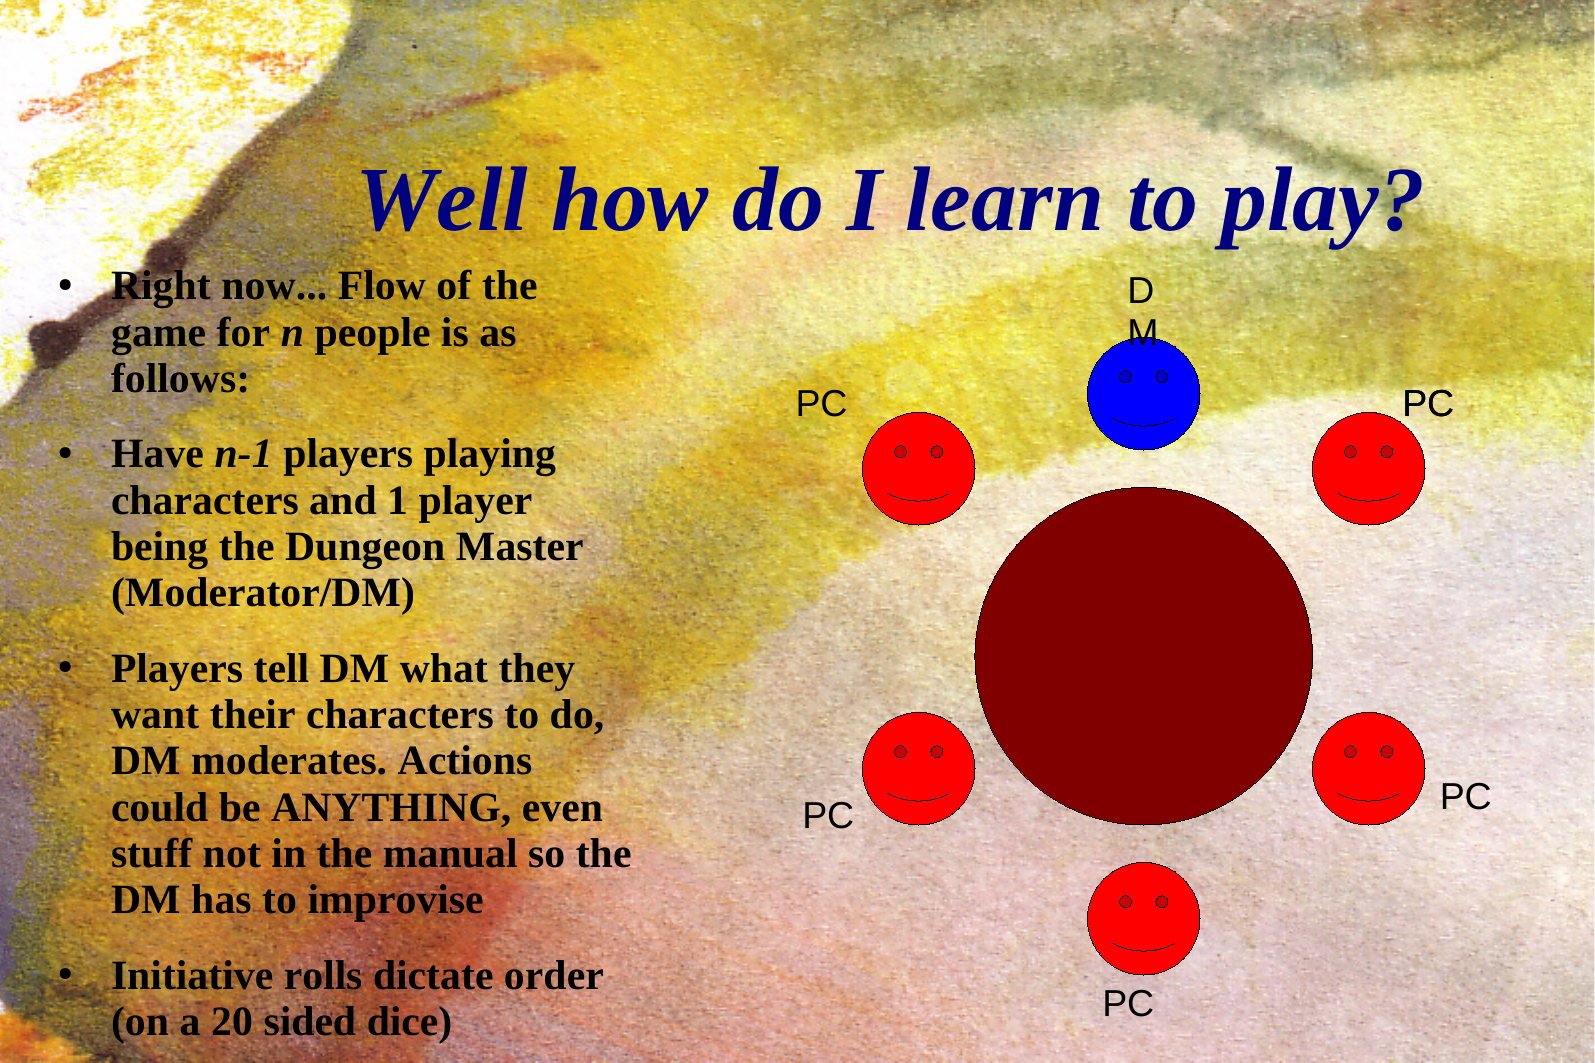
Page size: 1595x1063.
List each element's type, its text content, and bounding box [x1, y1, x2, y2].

text_box [1087, 343, 1201, 451]
text_box [862, 412, 976, 526]
text_box PC [1087, 975, 1170, 1032]
title Well how do I learn to play? [279, 118, 1504, 282]
text_box [974, 487, 1313, 826]
list Right now... Flow of the game for n people is as follows: Have n-1 players playing characters and 1 player being the Dungeon Master (Moderator/DM) Players tell DM what they want their characters to do, DM moderates. Actions could be ANYTHING, even stuff not in the manual so the DM has to improvise Initiative rolls dictate order (on a 20 sided dice) [40, 262, 638, 1049]
text_box PC [1387, 375, 1470, 432]
text_box PC [780, 375, 863, 432]
text_box PC [787, 787, 870, 845]
picture [0, 0, 1595, 1063]
text_box [862, 712, 976, 826]
text_box [1312, 712, 1425, 826]
text_box [1312, 412, 1426, 526]
text_box DM [1112, 262, 1201, 343]
text_box PC [1425, 768, 1507, 826]
text_box [1087, 862, 1201, 975]
